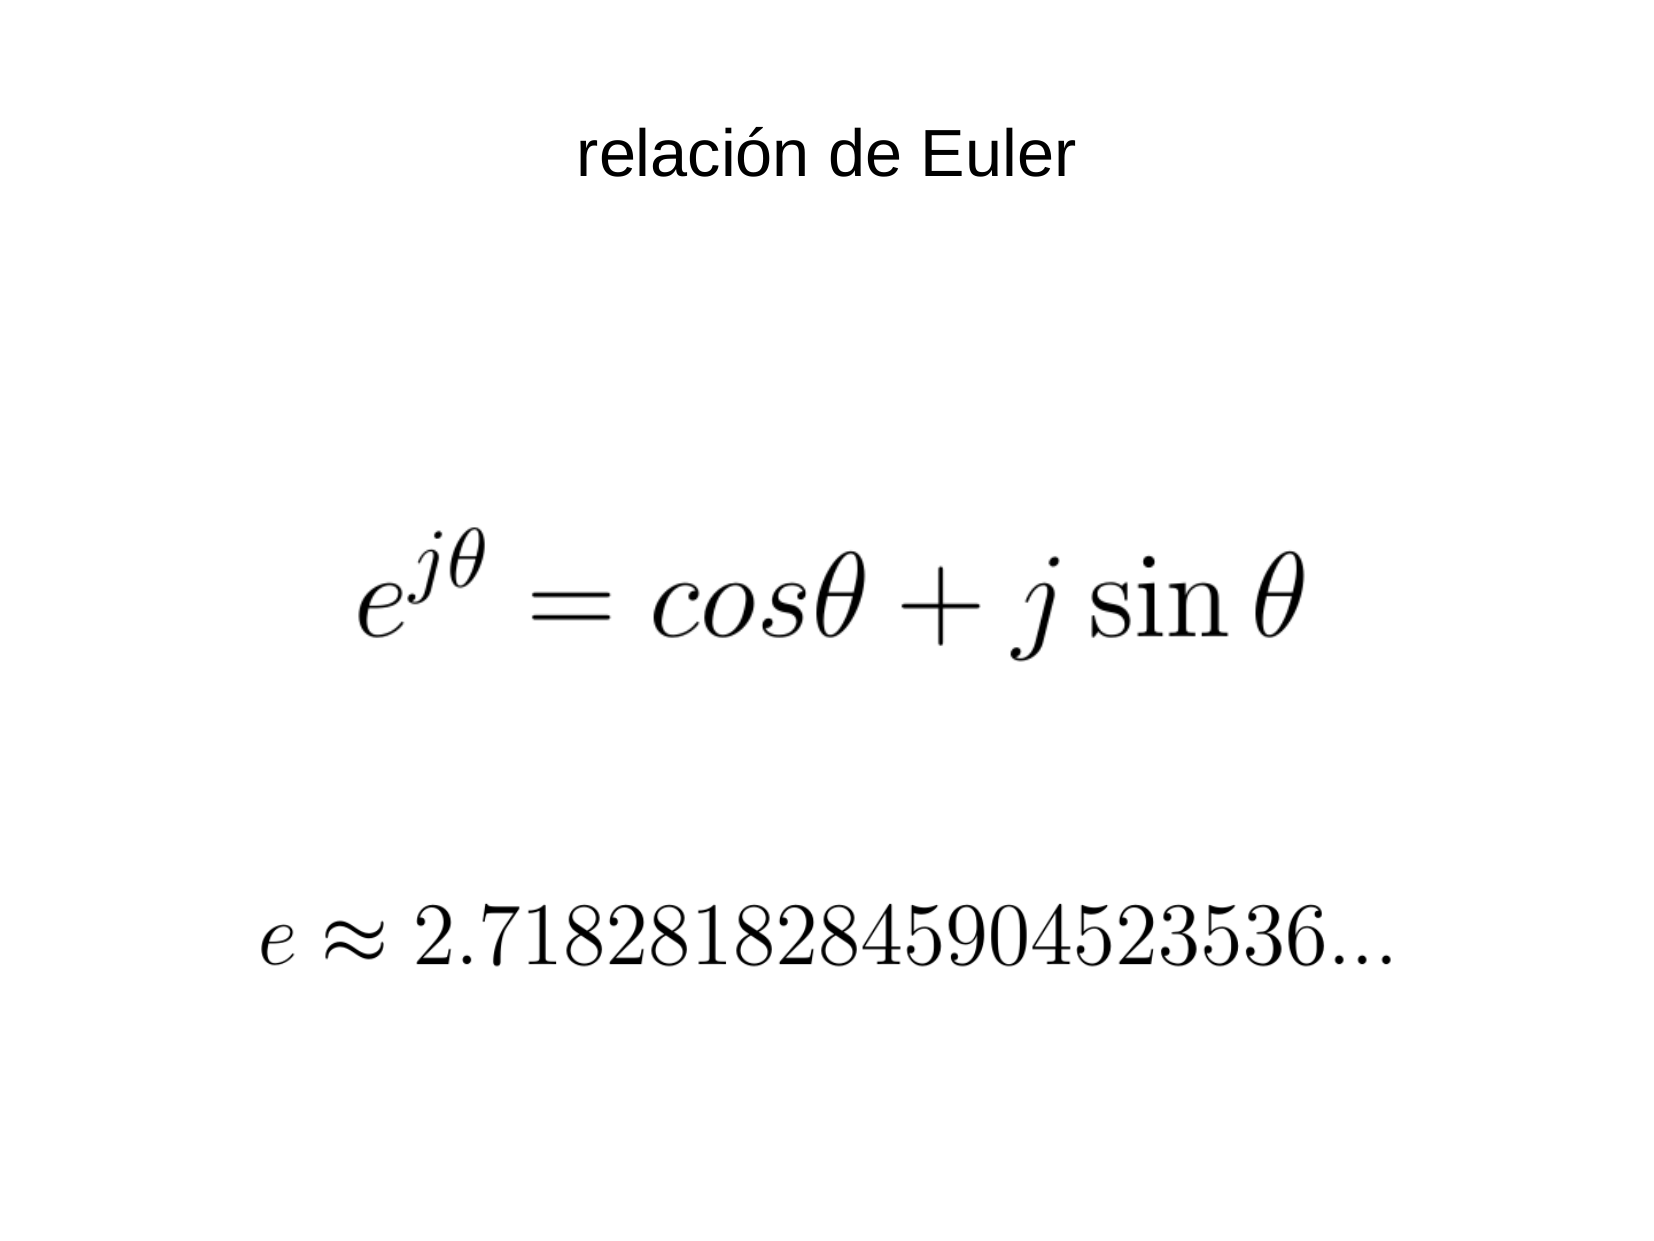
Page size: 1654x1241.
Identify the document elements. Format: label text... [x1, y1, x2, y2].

title relación de Euler [82, 56, 1571, 250]
picture [252, 891, 1401, 976]
picture [346, 515, 1319, 678]
